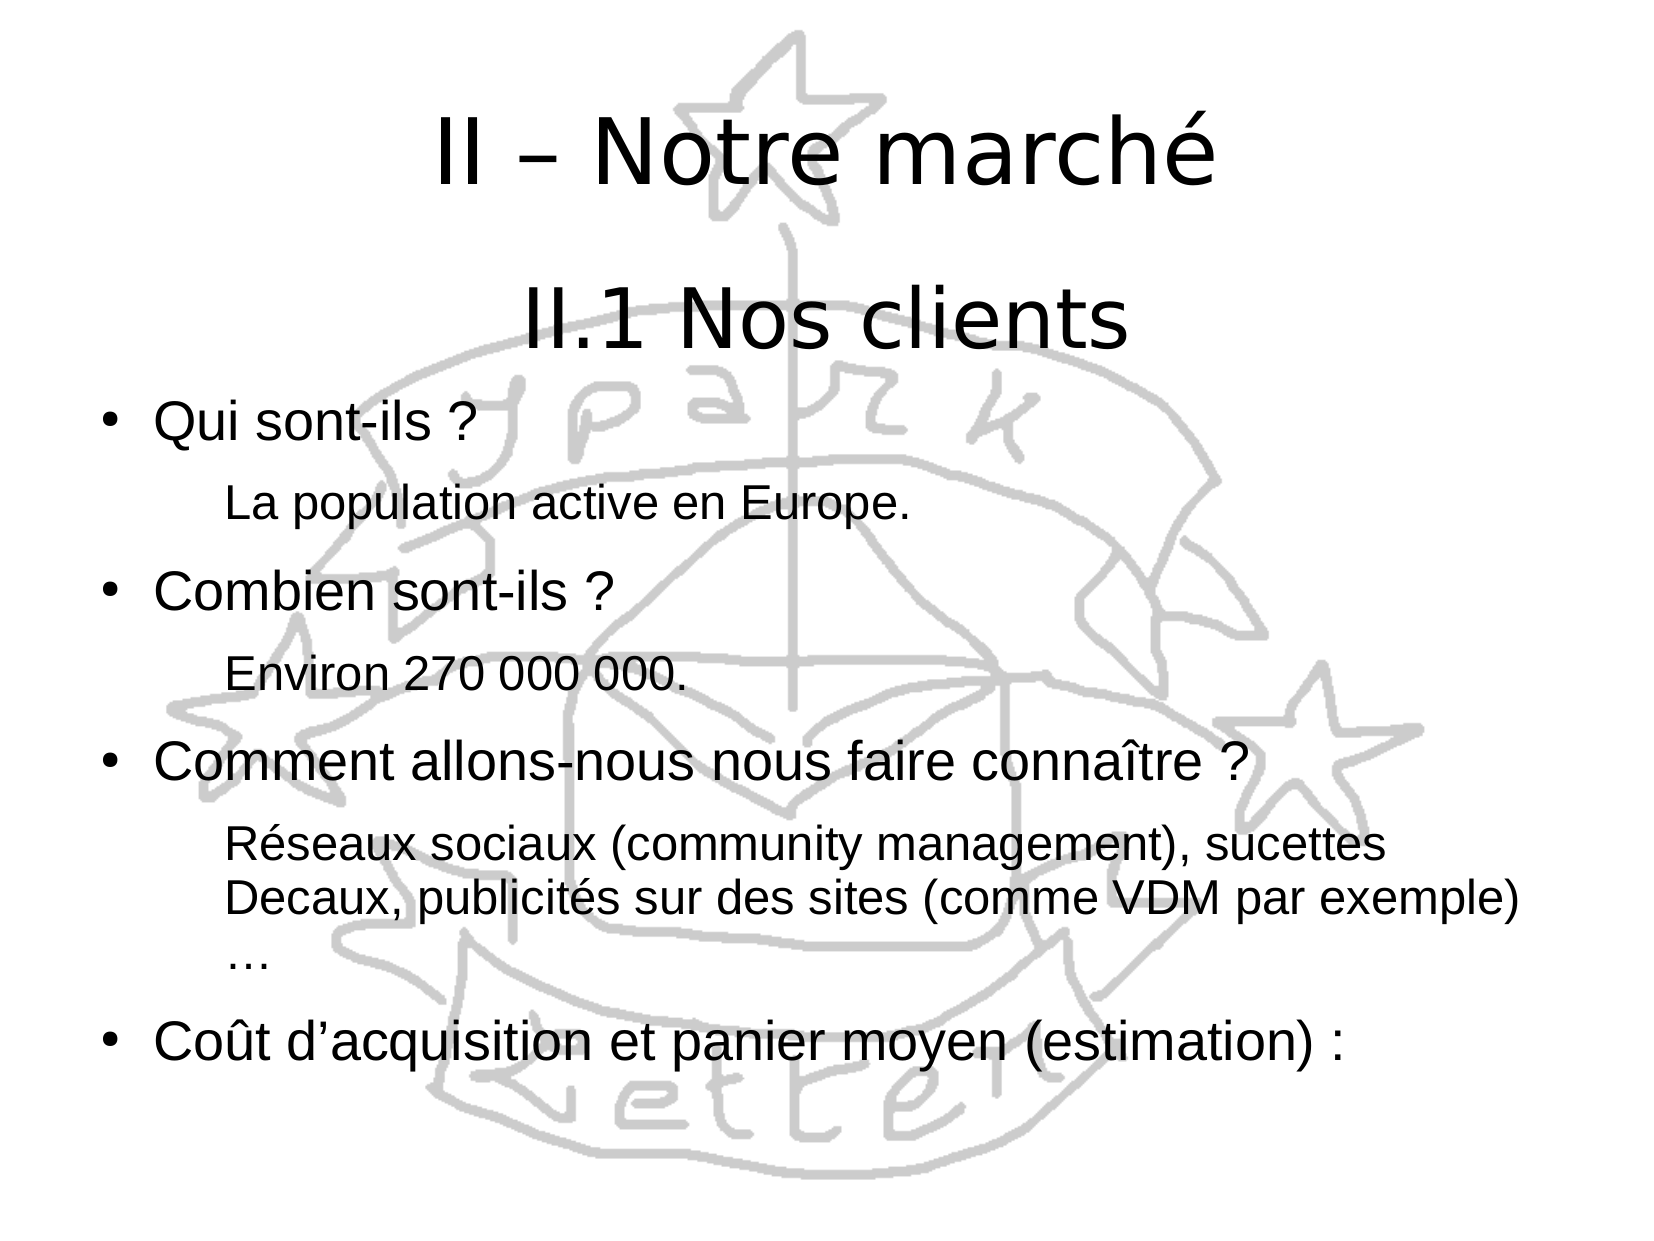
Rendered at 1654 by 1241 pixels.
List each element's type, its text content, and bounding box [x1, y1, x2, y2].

title II – Notre marché [82, 49, 1571, 257]
text_box II.1 Nos clients [0, 263, 1654, 361]
picture [29, 11, 1648, 263]
list Qui sont-ils ? La population active en Europe. Combien sont-ils ? Environ 270 000 000. Comment allons-nous nous faire connaître ? Réseaux sociaux (community management), sucettes Decaux, publicités sur des sites (comme VDM par exemple)… Coût d’acquisition et panier moyen (estimation) : [82, 389, 1571, 1182]
picture [29, 361, 1648, 1241]
